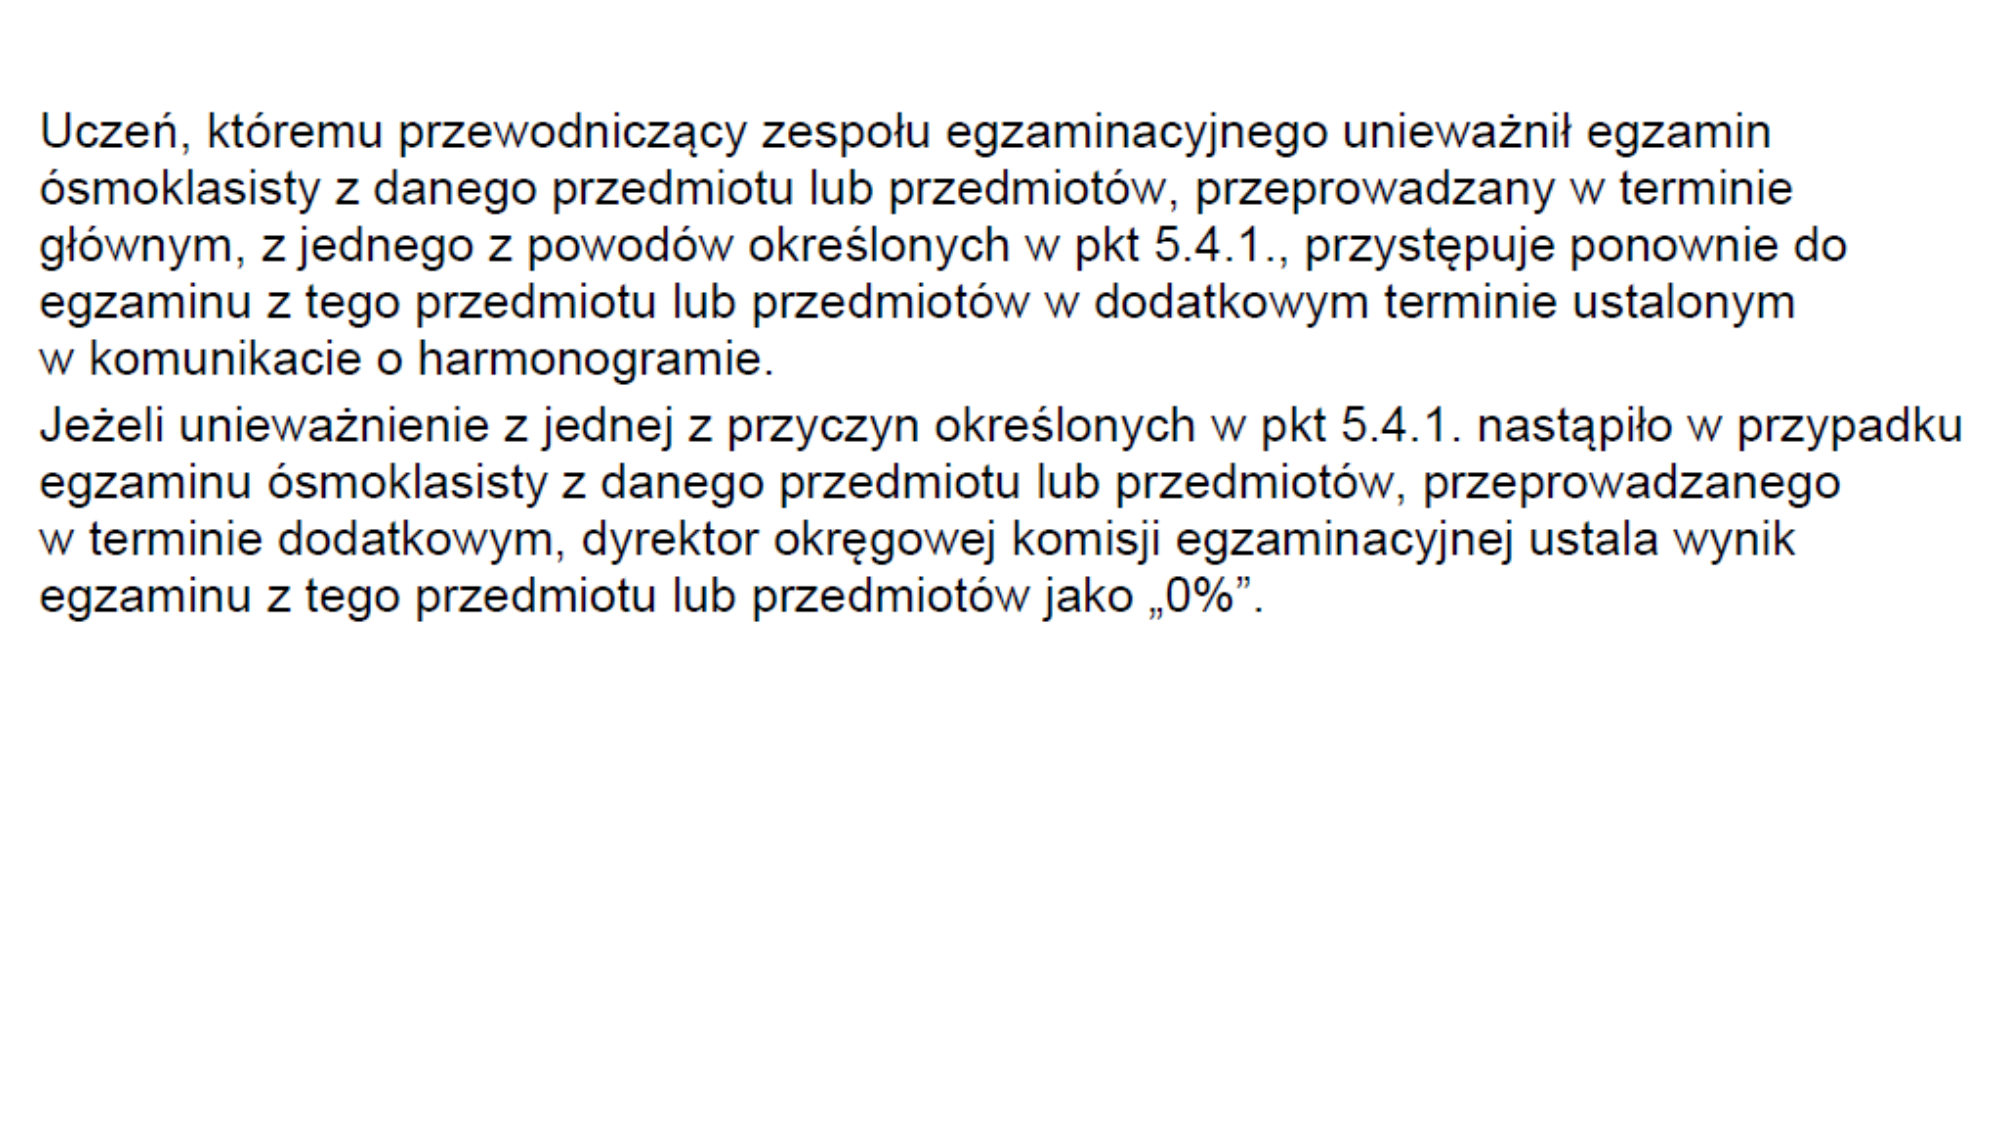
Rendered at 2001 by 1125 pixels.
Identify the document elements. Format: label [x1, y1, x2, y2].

picture [31, 97, 1969, 624]
